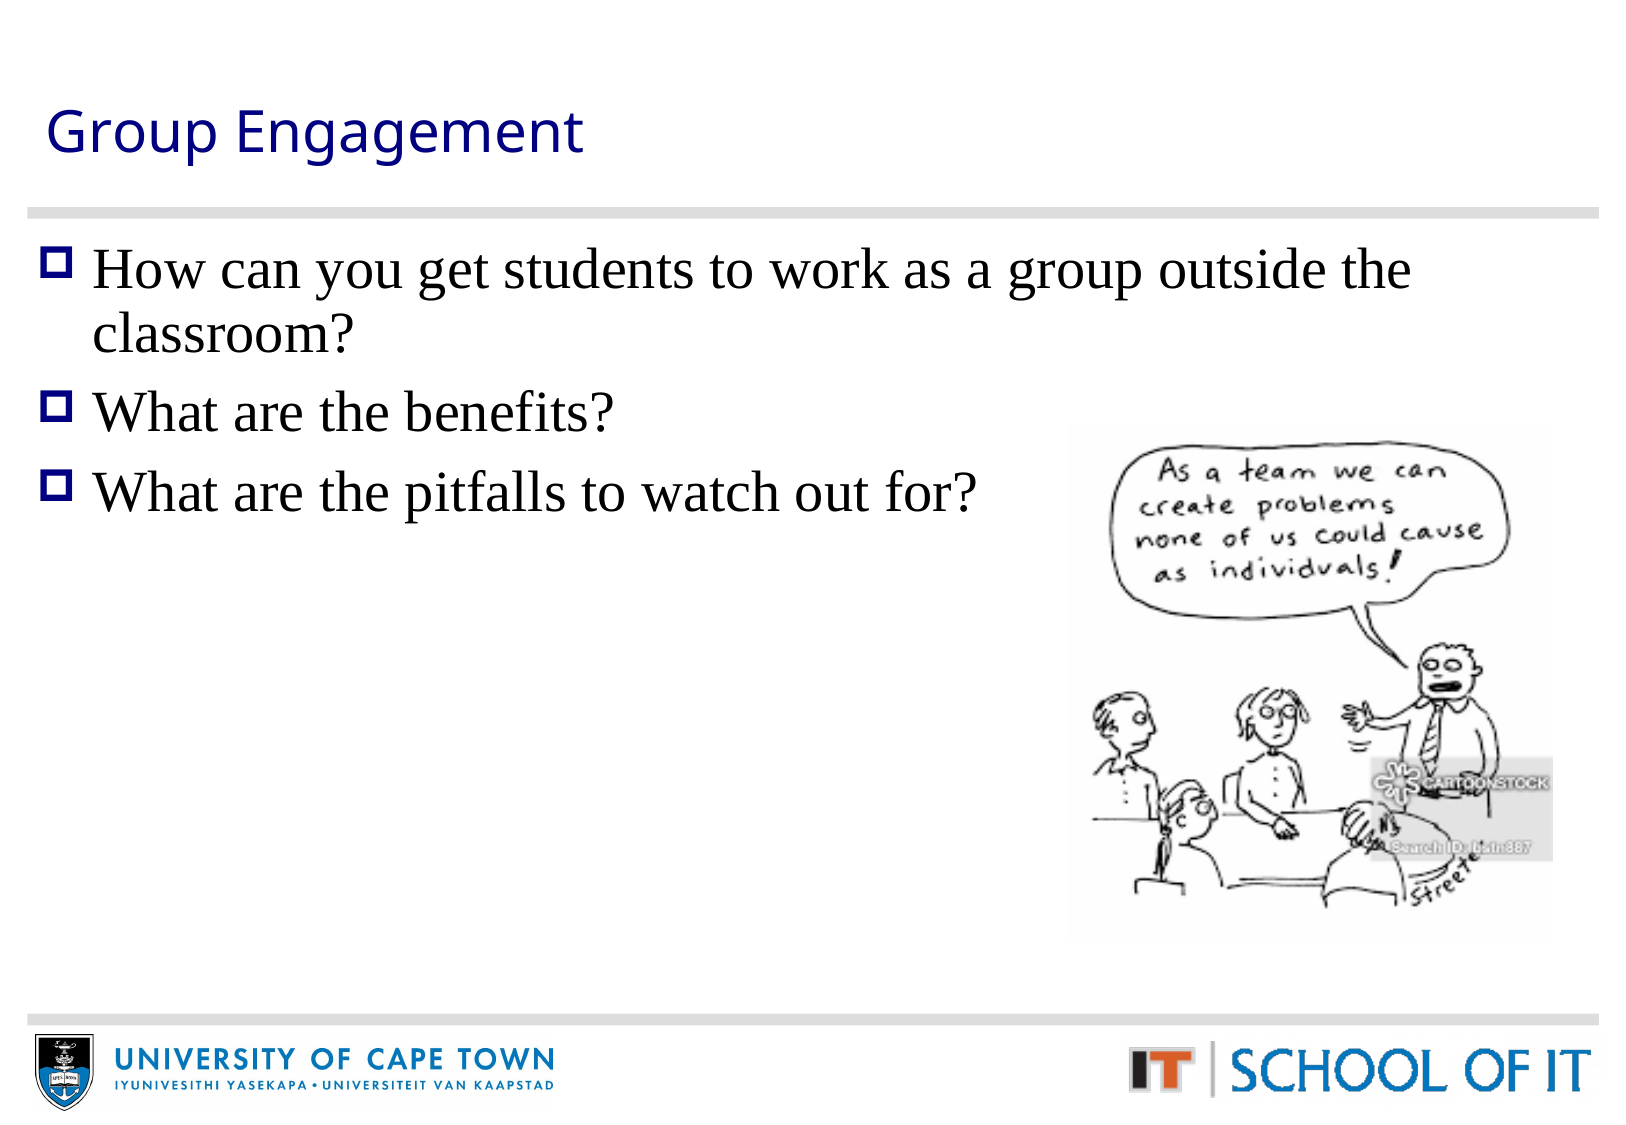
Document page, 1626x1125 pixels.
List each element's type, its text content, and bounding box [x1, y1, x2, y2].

title Group Engagement [45, 66, 1583, 194]
picture [1118, 1030, 1606, 1109]
picture [1068, 424, 1553, 941]
list How can you get students to work as a group outside the classroom? What are the benefits? What are the pitfalls to watch out for? [36, 236, 1579, 998]
picture [35, 1034, 553, 1111]
